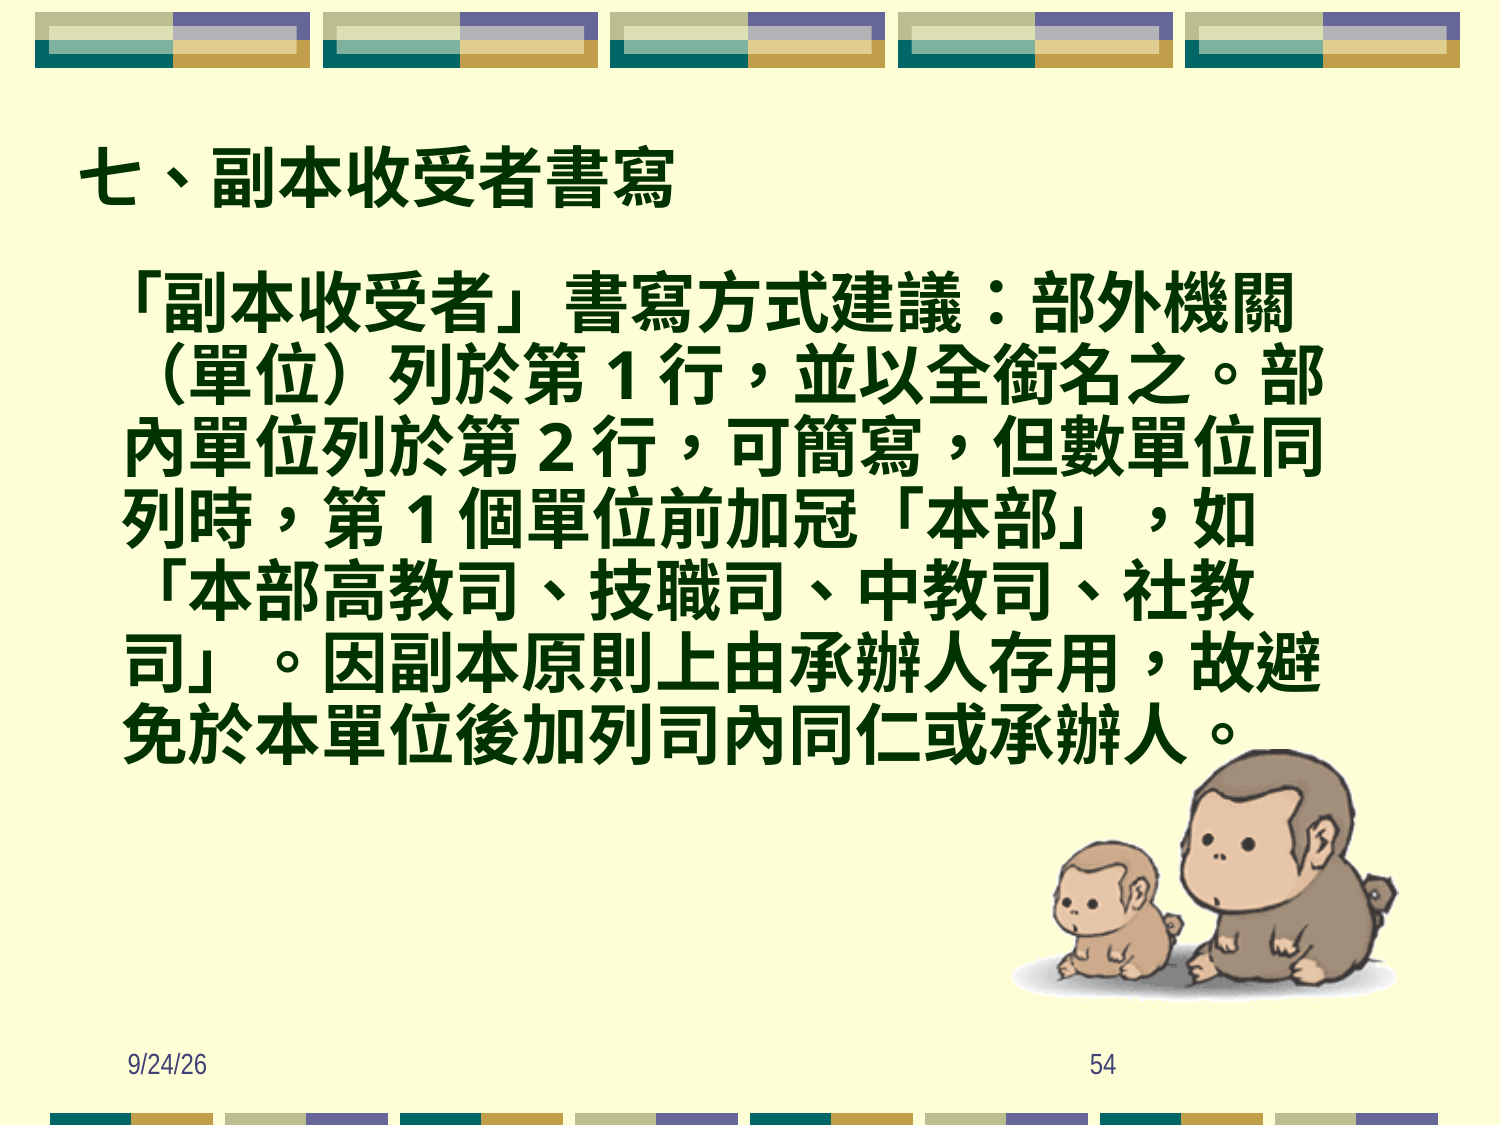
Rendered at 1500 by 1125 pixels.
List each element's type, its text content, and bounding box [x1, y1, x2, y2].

text_box [1012, 50, 1463, 150]
list [50, 99, 1263, 262]
text_box [1074, 1012, 1388, 1088]
text_box 「副本收受者」書寫方式建議：部外機關（單位）列於第1行，並以全銜名之。部內單位列於第2行，可簡寫，但數單位同列時，第1個單位前加冠「本部」，如「本部高教司、技職司、中教司、社教司」。因副本原則上由承辦人存用，故避免於本單位後加列司內同仁或承辦人。 [50, 262, 1363, 788]
picture [1012, 750, 1399, 1002]
text_box 七、副本收受者書寫 [62, 137, 713, 237]
text_box [112, 1012, 426, 1088]
